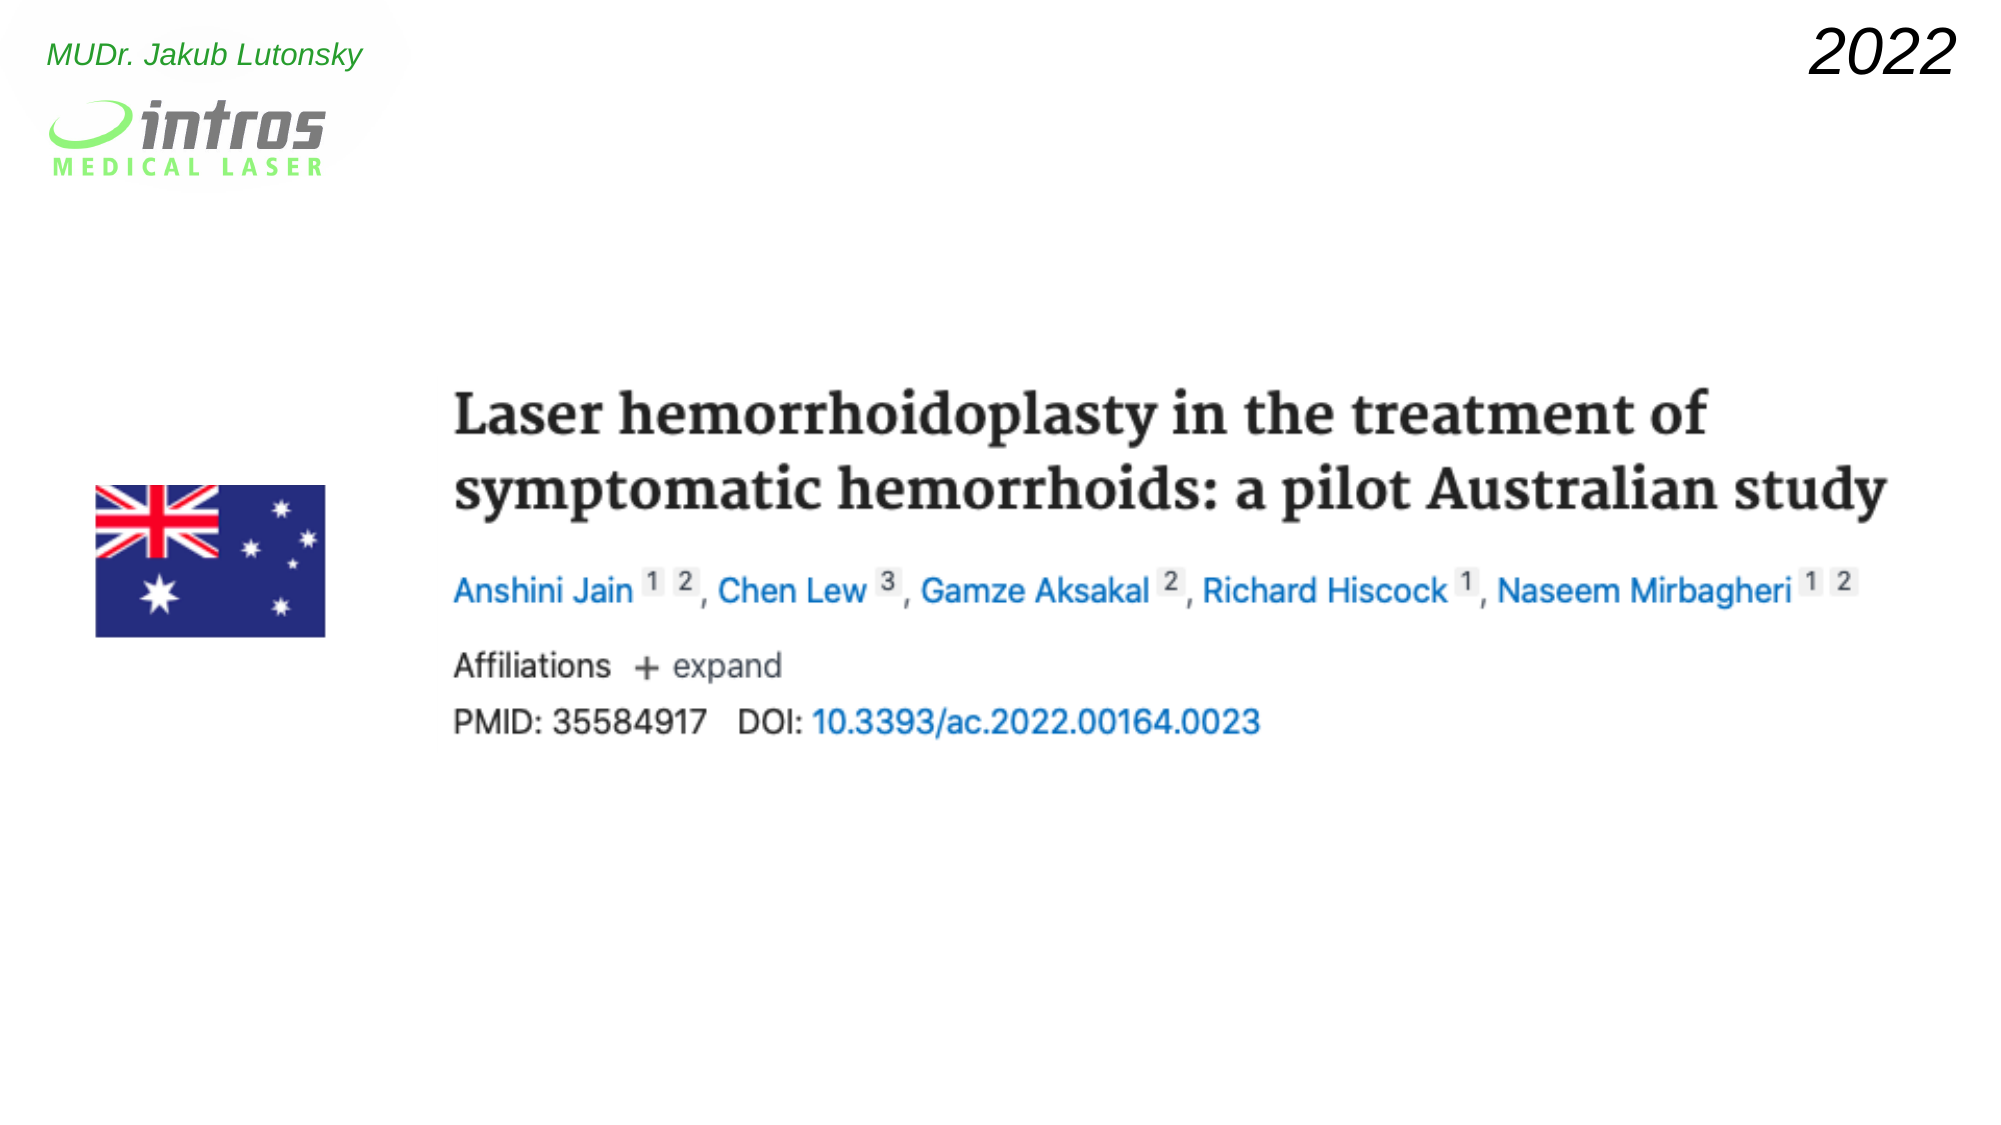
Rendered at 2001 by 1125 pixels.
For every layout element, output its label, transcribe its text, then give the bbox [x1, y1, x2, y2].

picture [92, 485, 332, 640]
picture [436, 376, 1951, 754]
text_box 2022 [1802, 7, 2000, 97]
